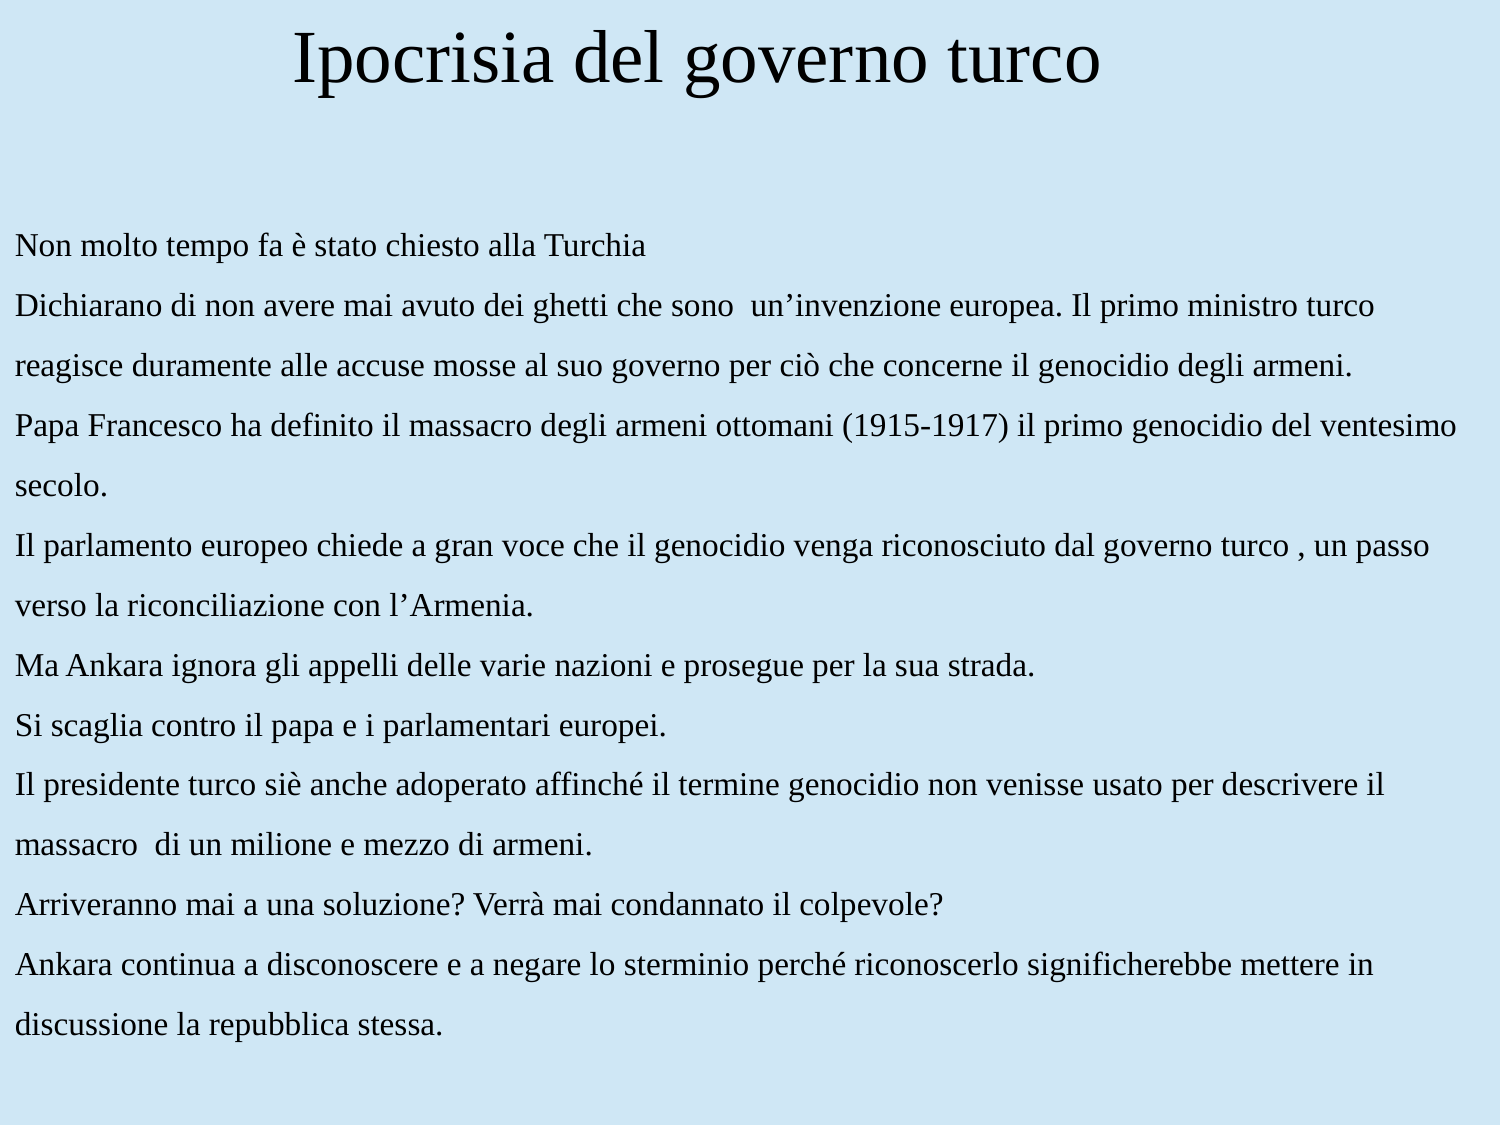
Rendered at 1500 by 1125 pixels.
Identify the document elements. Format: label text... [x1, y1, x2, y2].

text_box Non molto tempo fa è stato chiesto alla Turchia Dichiarano di non avere mai avuto dei ghetti che sono un’invenzione europea. Il primo ministro turco reagisce duramente alle accuse mosse al suo governo per ciò che concerne il genocidio degli armeni. Papa Francesco ha definito il massacro degli armeni ottomani (1915-1917) il primo genocidio del ventesimo secolo. Il parlamento europeo chiede a gran voce che il genocidio venga riconosciuto dal governo turco , un passo verso la riconciliazione con l’Armenia. Ma Ankara ignora gli appelli delle varie nazioni e prosegue per la sua strada. Si scaglia contro il papa e i parlamentari europei. Il presidente turco siè anche adoperato affinché il termine genocidio non venisse usato per descrivere il massacro di un milione e mezzo di armeni. Arriveranno mai a una soluzione? Verrà mai condannato il colpevole? Ankara continua a disconoscere e a negare lo sterminio perché riconoscerlo significherebbe mettere in discussione la repubblica stessa. [0, 196, 1500, 1110]
text_box Ipocrisia del governo turco [277, 0, 1329, 105]
